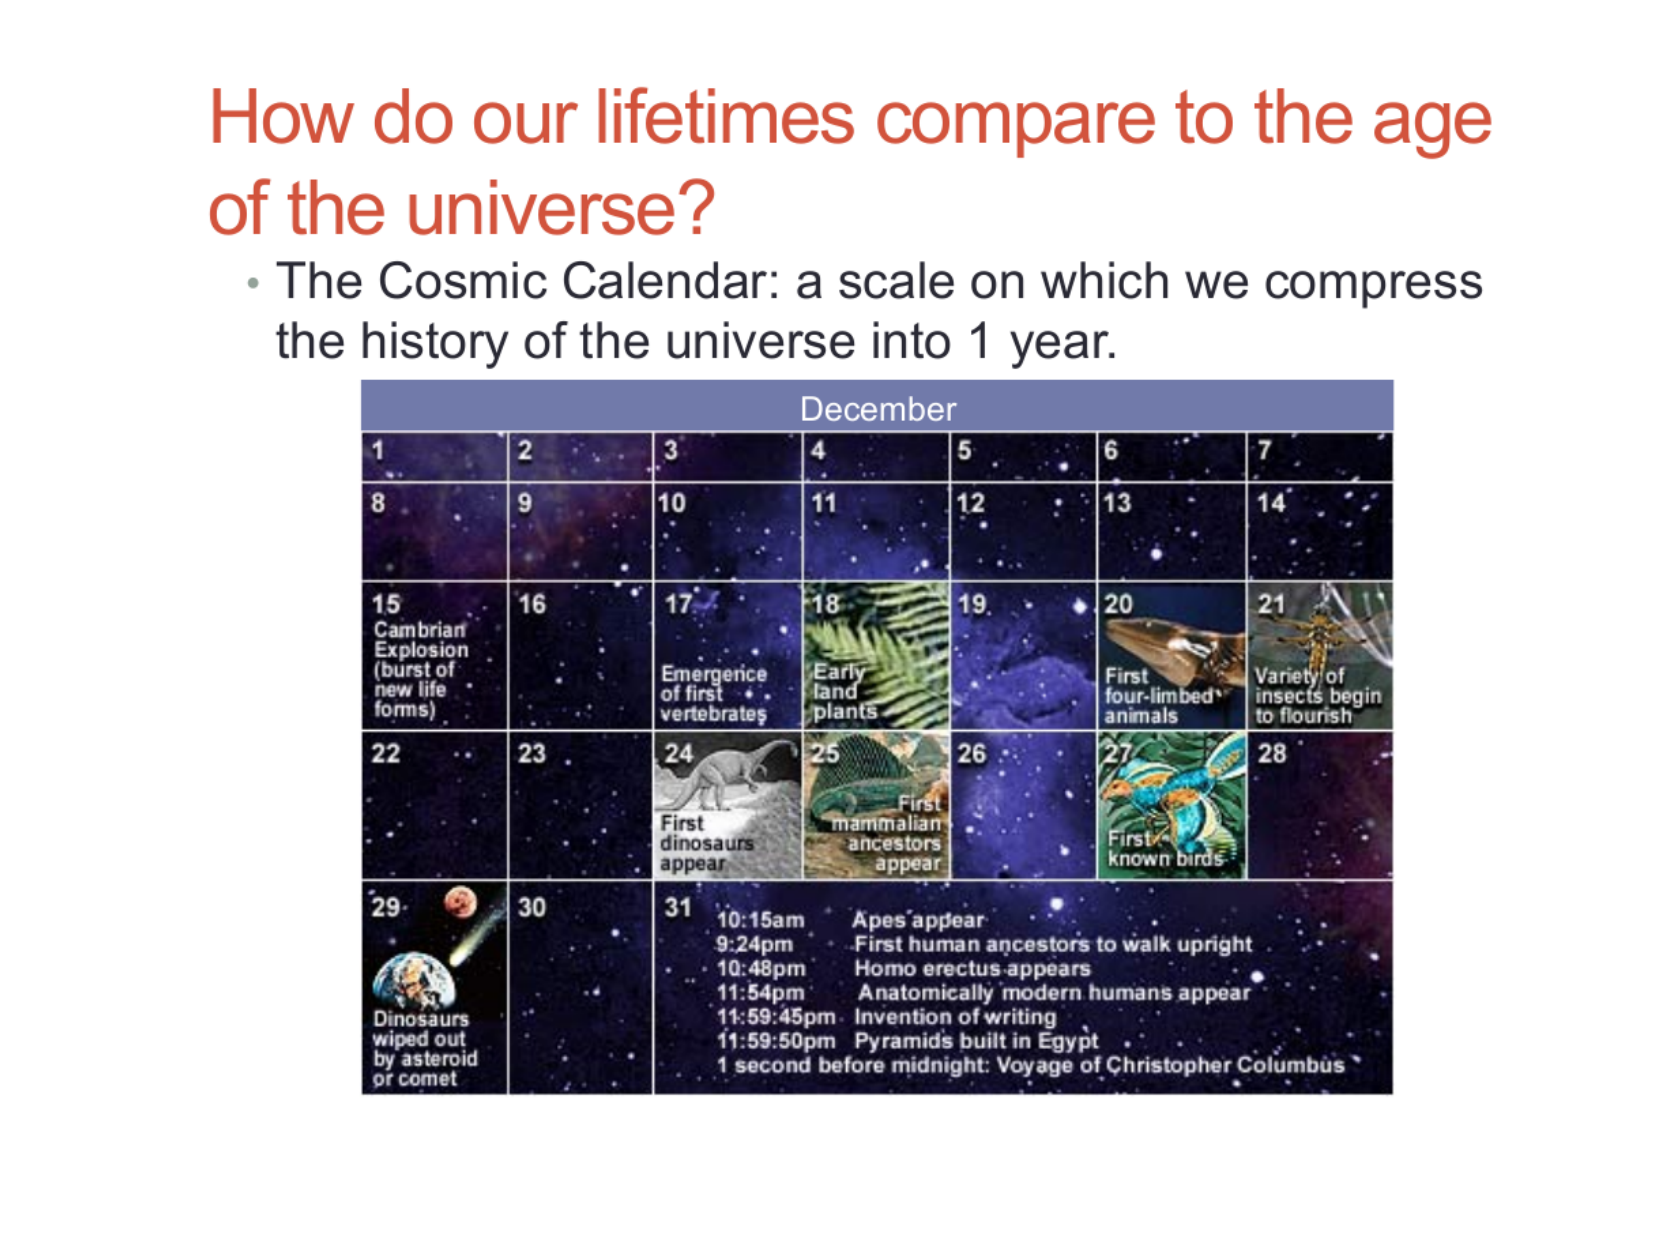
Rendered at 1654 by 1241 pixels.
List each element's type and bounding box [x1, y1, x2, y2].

picture [183, 68, 1542, 1136]
